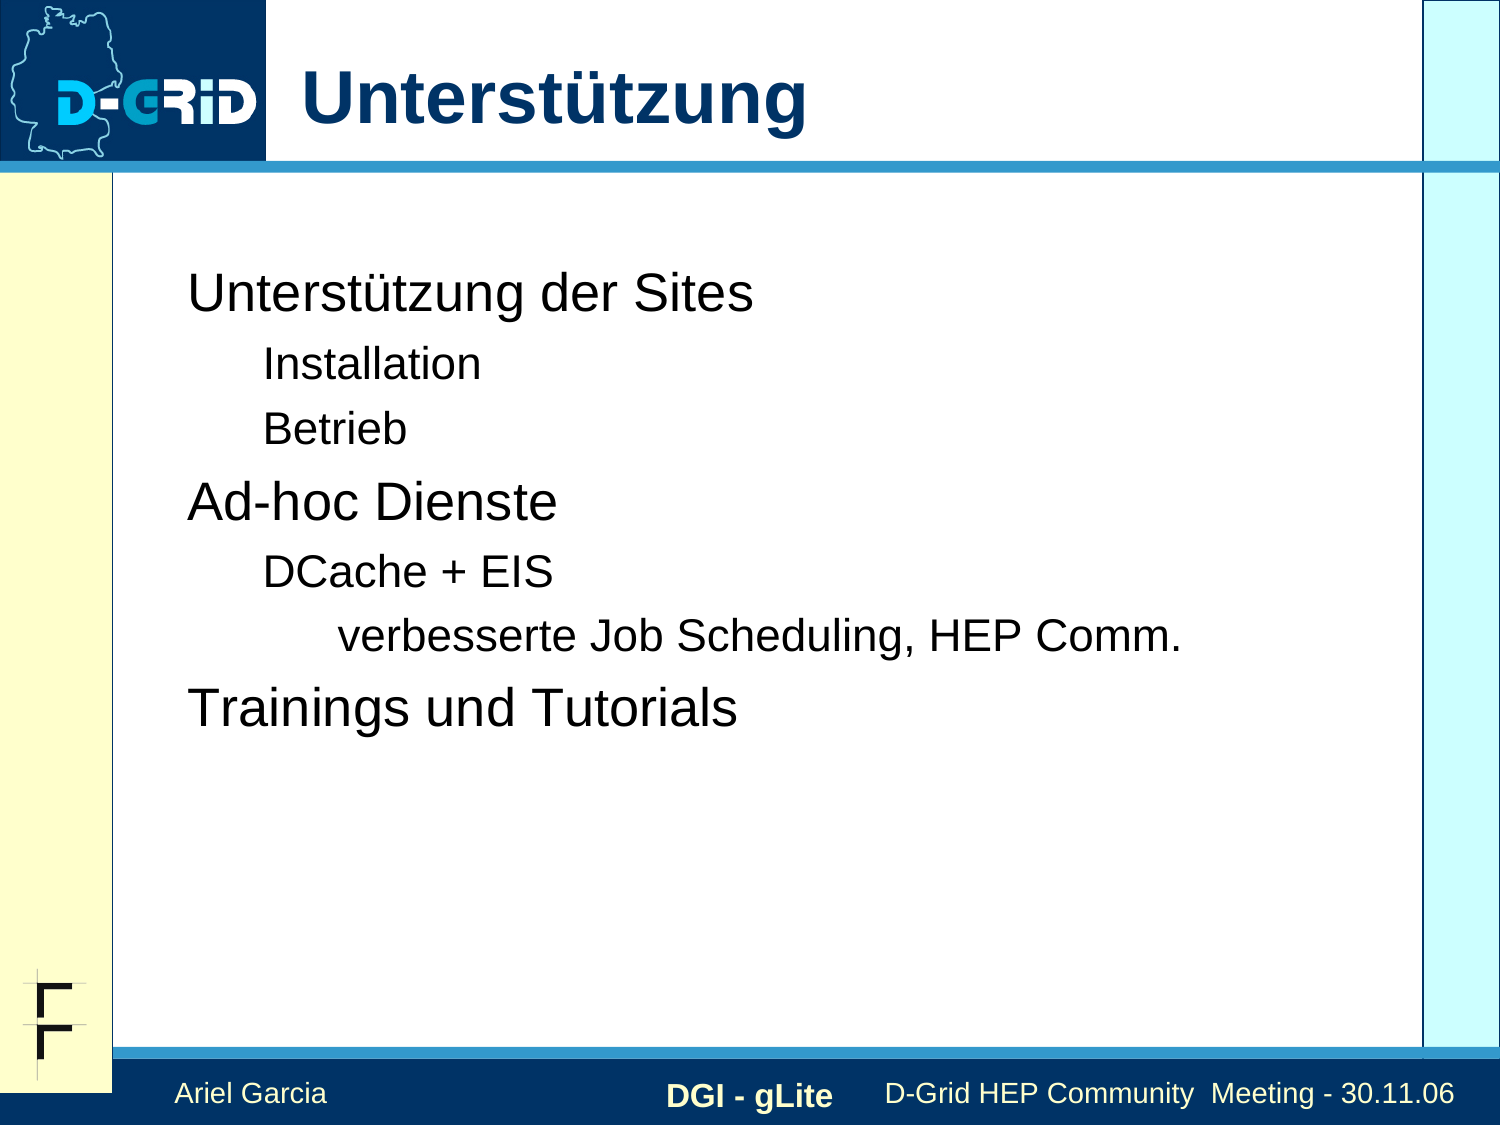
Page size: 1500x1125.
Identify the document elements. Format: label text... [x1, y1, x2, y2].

picture [0, 0, 266, 160]
picture [17, 964, 95, 1083]
title Unterstützung [301, 0, 1376, 196]
list Unterstützung der Sites Installation Betrieb Ad-hoc Dienste DCache + EIS verbesserte Job Scheduling, HEP Comm. Trainings und Tutorials [187, 262, 1426, 1013]
